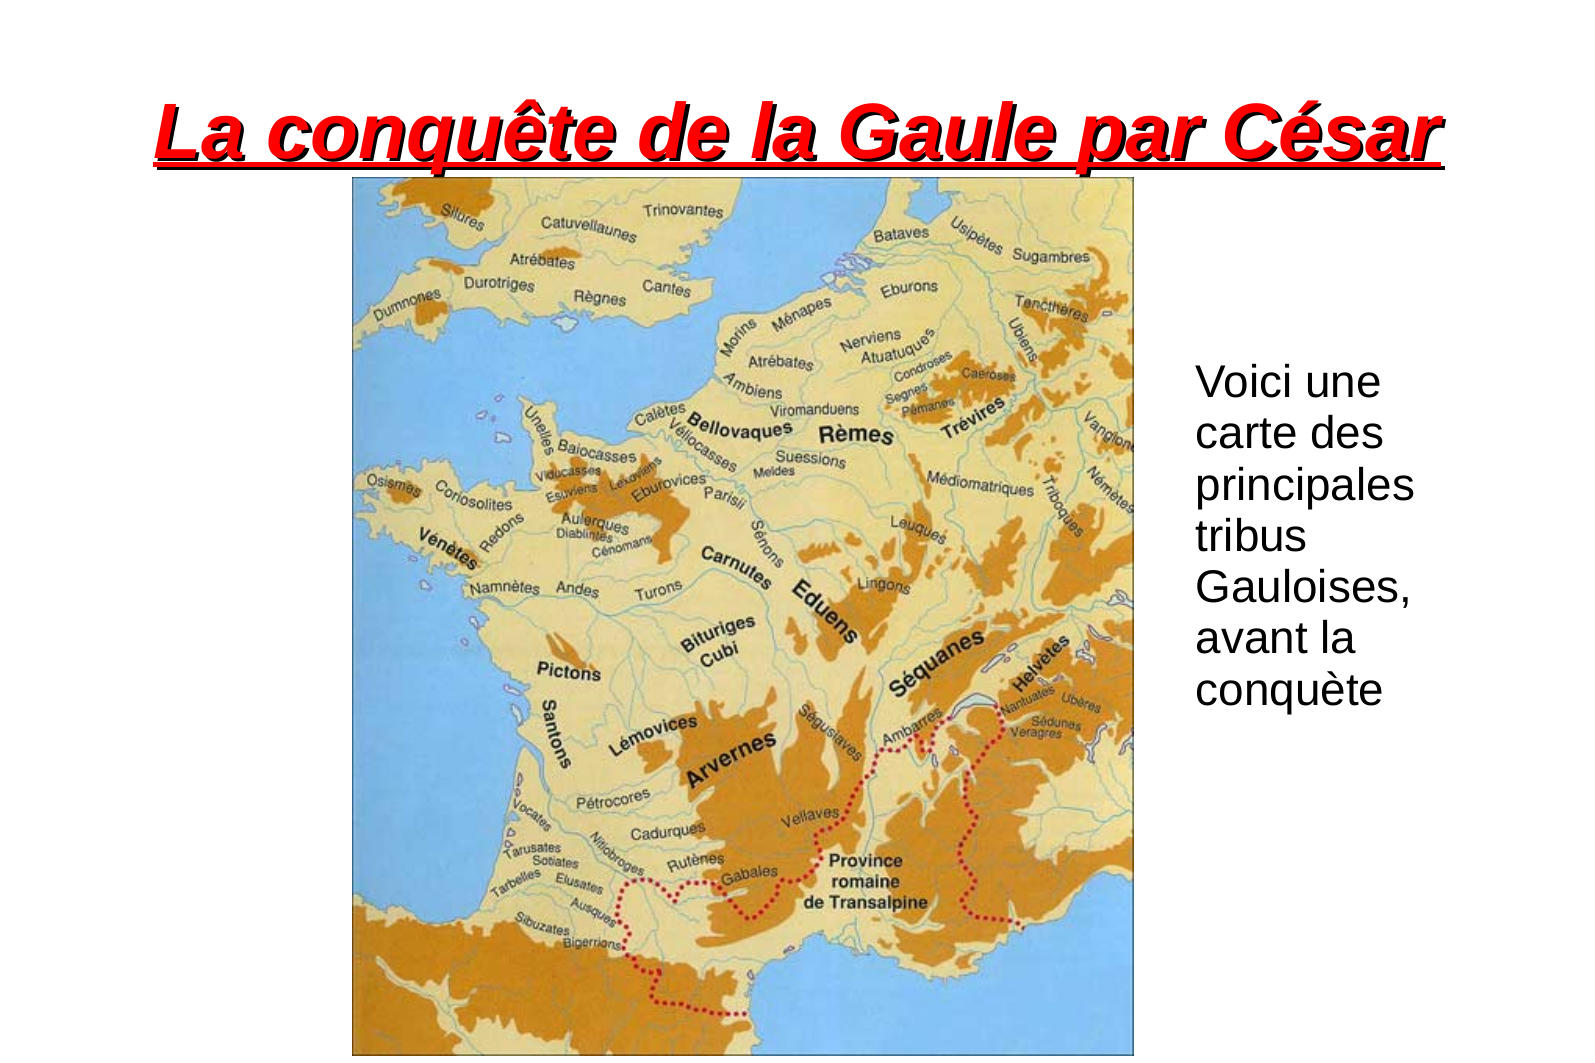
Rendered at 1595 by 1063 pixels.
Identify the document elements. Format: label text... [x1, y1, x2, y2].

text_box Voici une carte des principales tribus Gauloises, avant la conquète [1181, 348, 1477, 721]
title La conquête de la Gaule par César [79, 42, 1515, 220]
picture [352, 177, 1134, 1056]
